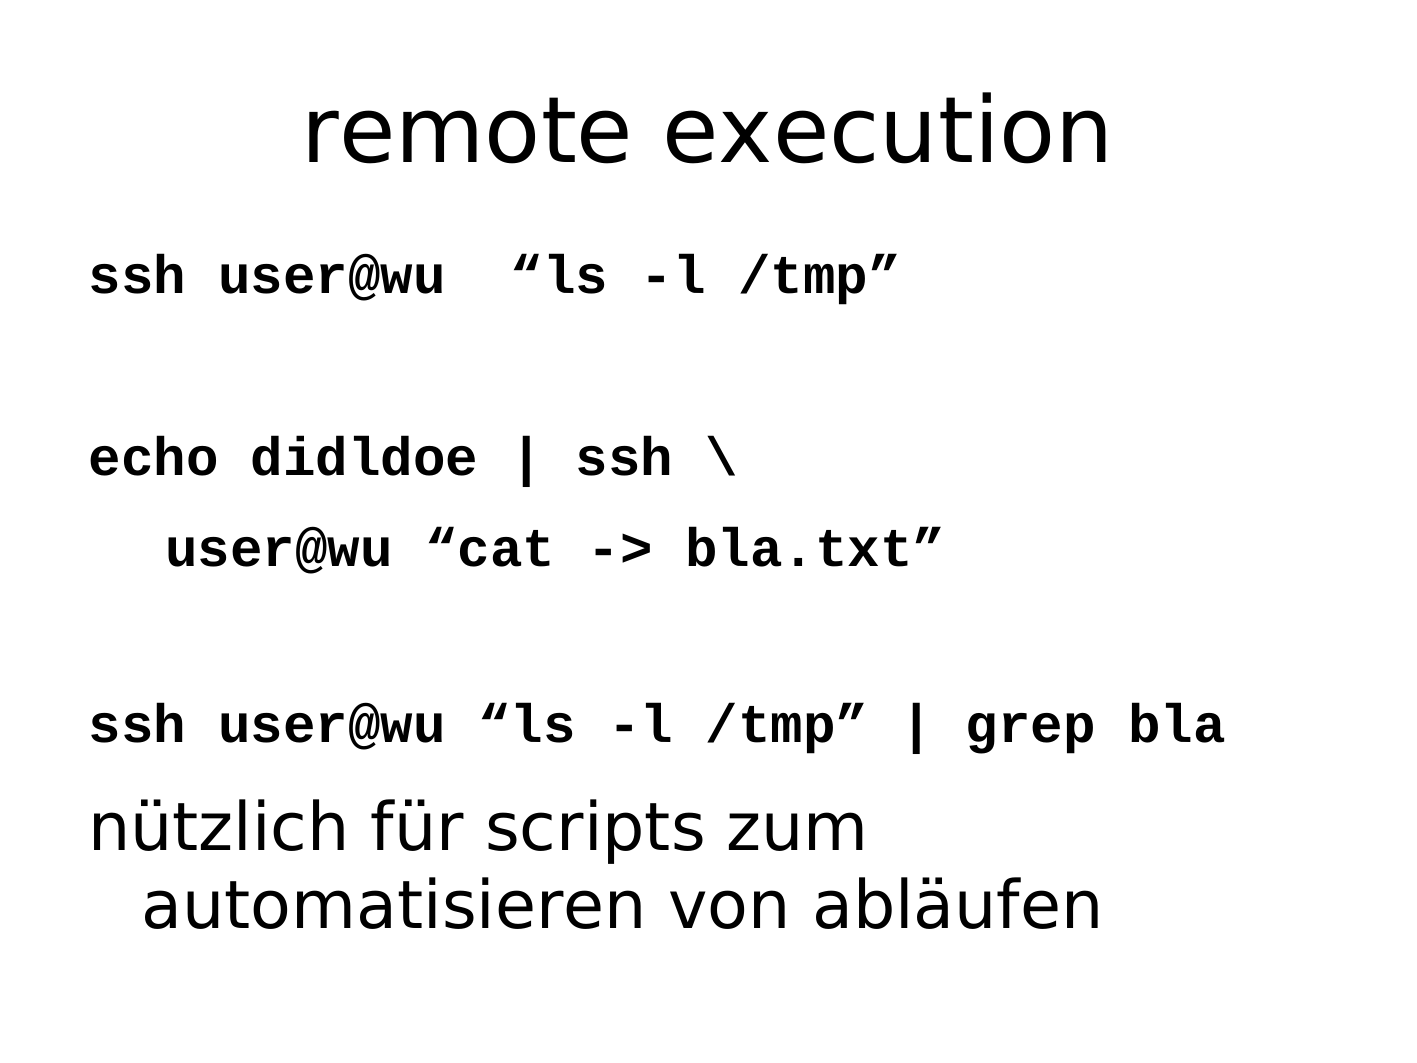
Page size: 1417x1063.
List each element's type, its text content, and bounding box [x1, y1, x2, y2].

list ssh user@wu “ls -l /tmp” echo didldoe | ssh \ user@wu “cat -> bla.txt” ssh user@wu “ls -l /tmp” | grep bla nützlich für scripts zum automatisieren von abläufen [70, 248, 1346, 945]
title remote execution [70, 49, 1346, 213]
